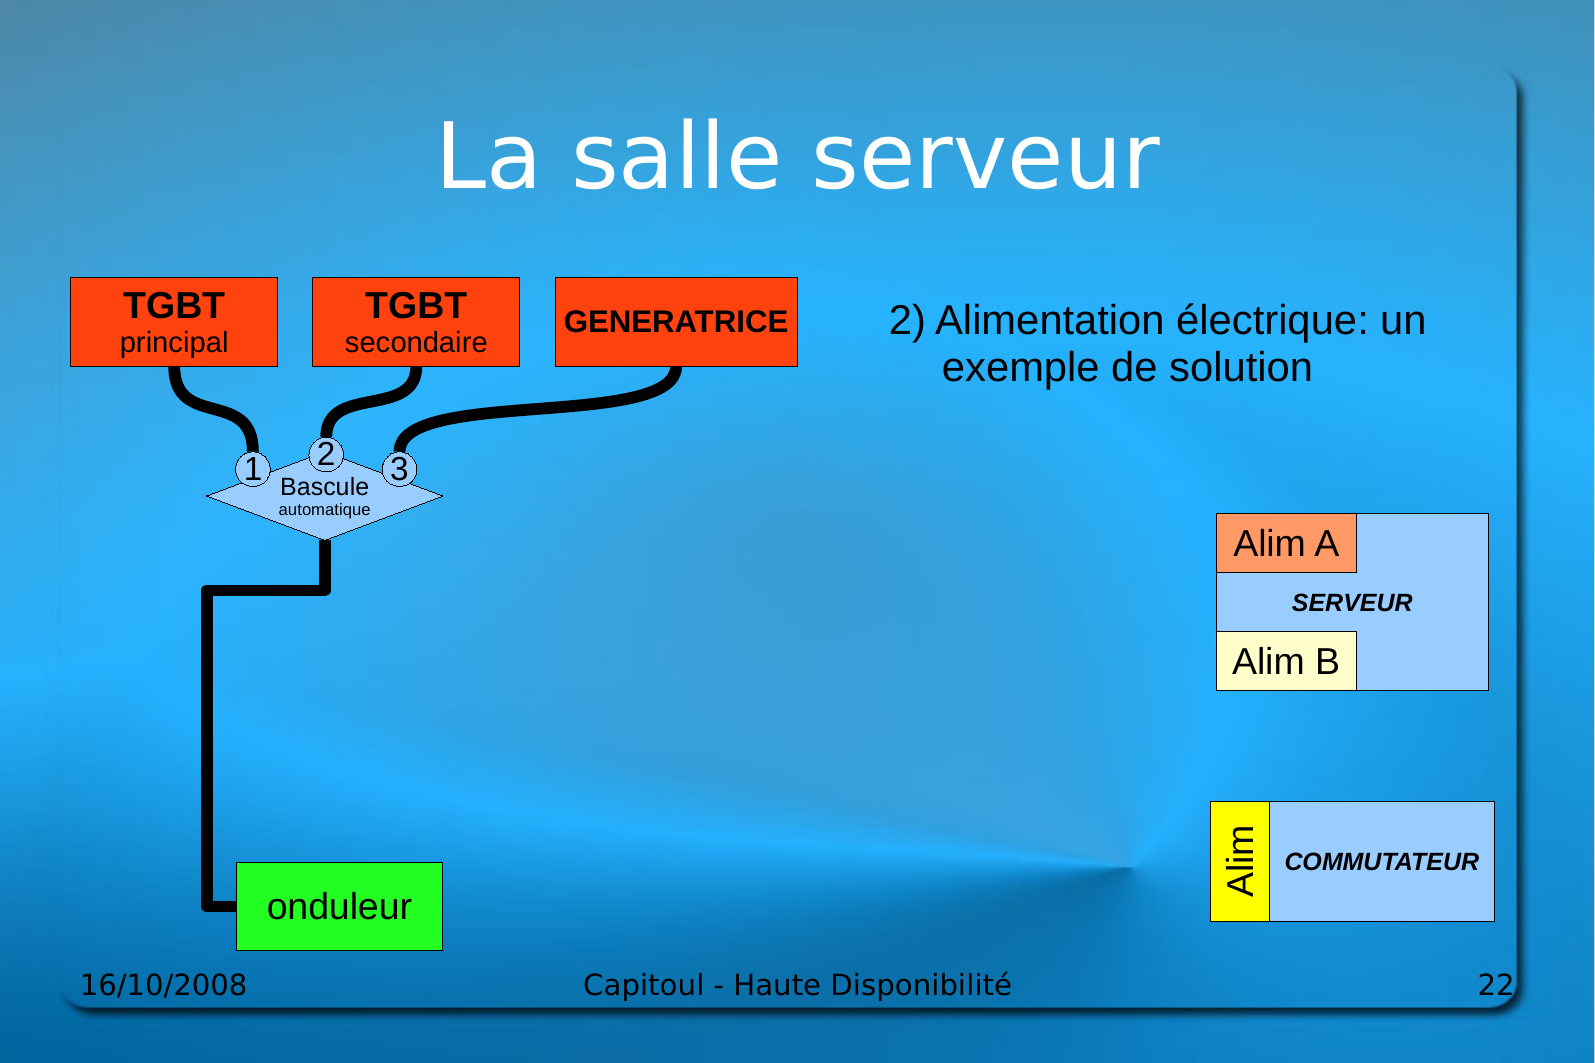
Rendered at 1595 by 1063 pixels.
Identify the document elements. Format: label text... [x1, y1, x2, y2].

text_box TGBT principal [70, 277, 278, 367]
text_box 1 [235, 451, 271, 487]
title La salle serveur [117, 103, 1479, 211]
text_box [826, 265, 1477, 337]
text_box Alim B [1216, 631, 1357, 691]
text_box 2) Alimentation électrique: un exemple de solution [856, 289, 1477, 398]
text_box SERVEUR [1216, 513, 1489, 691]
text_box Alim [1210, 801, 1270, 922]
text_box COMMUTATEUR [1270, 801, 1495, 922]
text_box Alim A [1216, 513, 1357, 573]
text_box onduleur [236, 862, 443, 951]
picture [0, 0, 1595, 1063]
text_box TGBT secondaire [312, 277, 520, 367]
text_box Bascule automatique [206, 457, 443, 541]
text_box 3 [382, 451, 417, 487]
text_box 2 [308, 437, 344, 472]
text_box GENERATRICE [555, 277, 798, 367]
